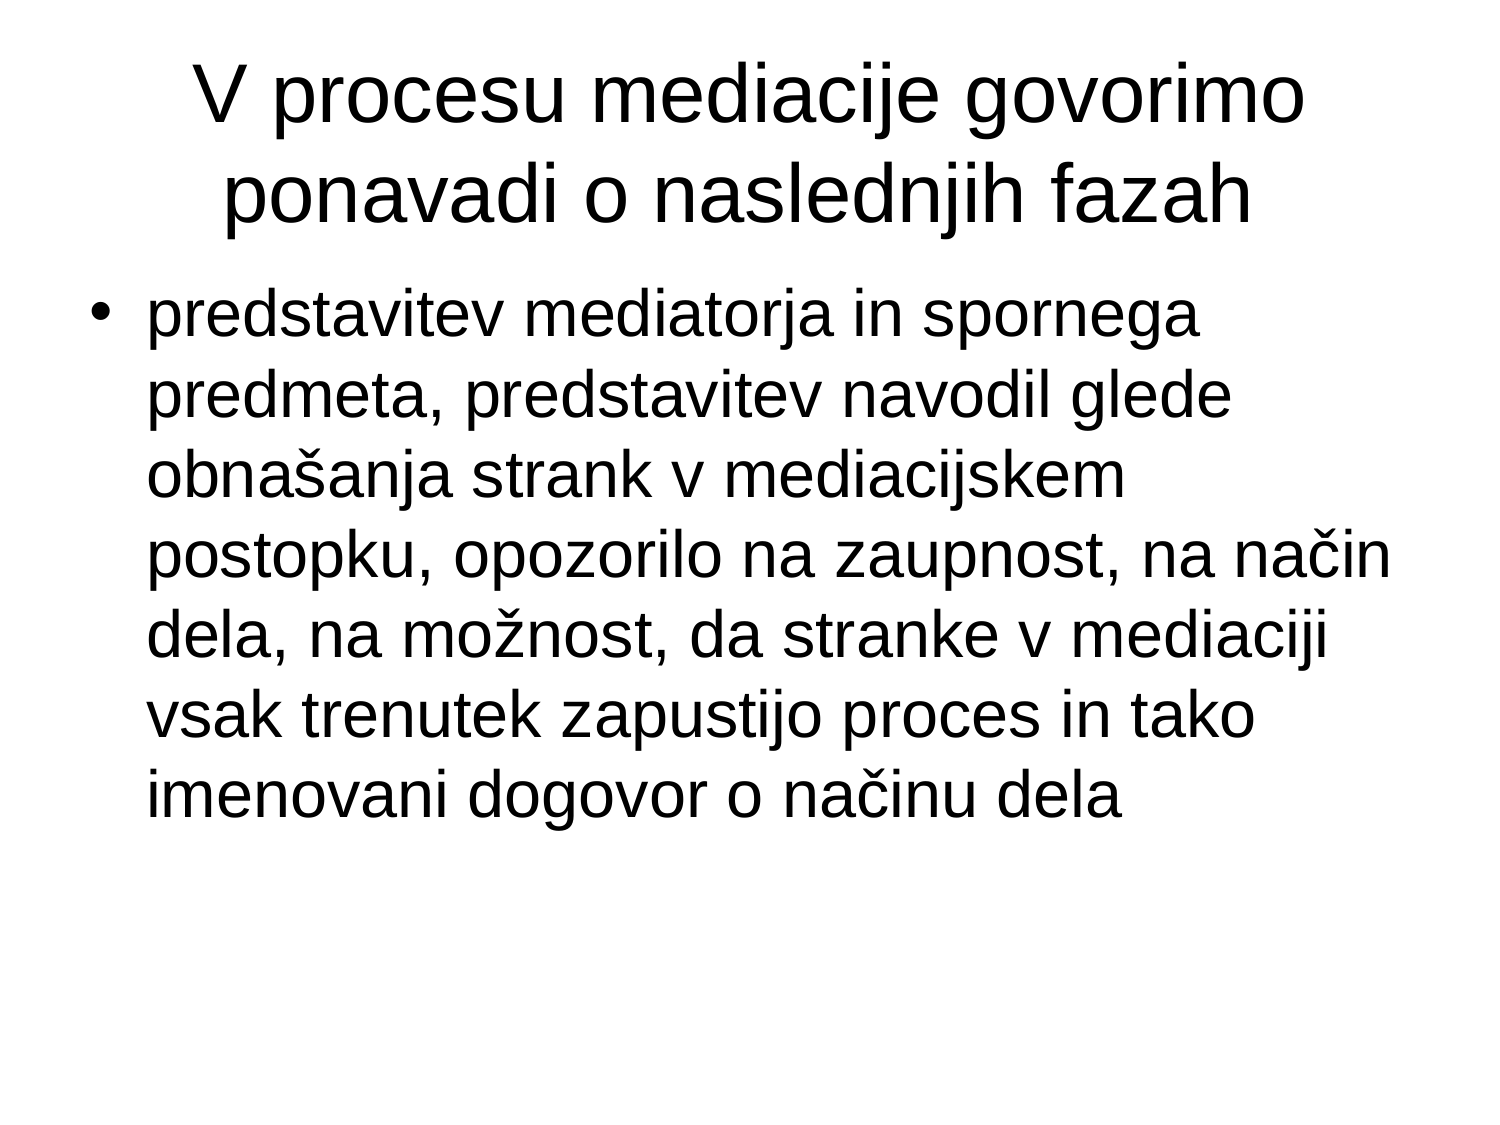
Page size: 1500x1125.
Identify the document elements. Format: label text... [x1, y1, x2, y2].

title V procesu mediacije govorimo ponavadi o naslednjih fazah [75, 31, 1426, 247]
list predstavitev mediatorja in spornega predmeta, predstavitev navodil glede obnašanja strank v mediacijskem postopku, opozorilo na zaupnost, na način dela, na možnost, da stranke v mediaciji vsak trenutek zapustijo proces in tako imenovani dogovor o načinu dela [75, 262, 1426, 1006]
